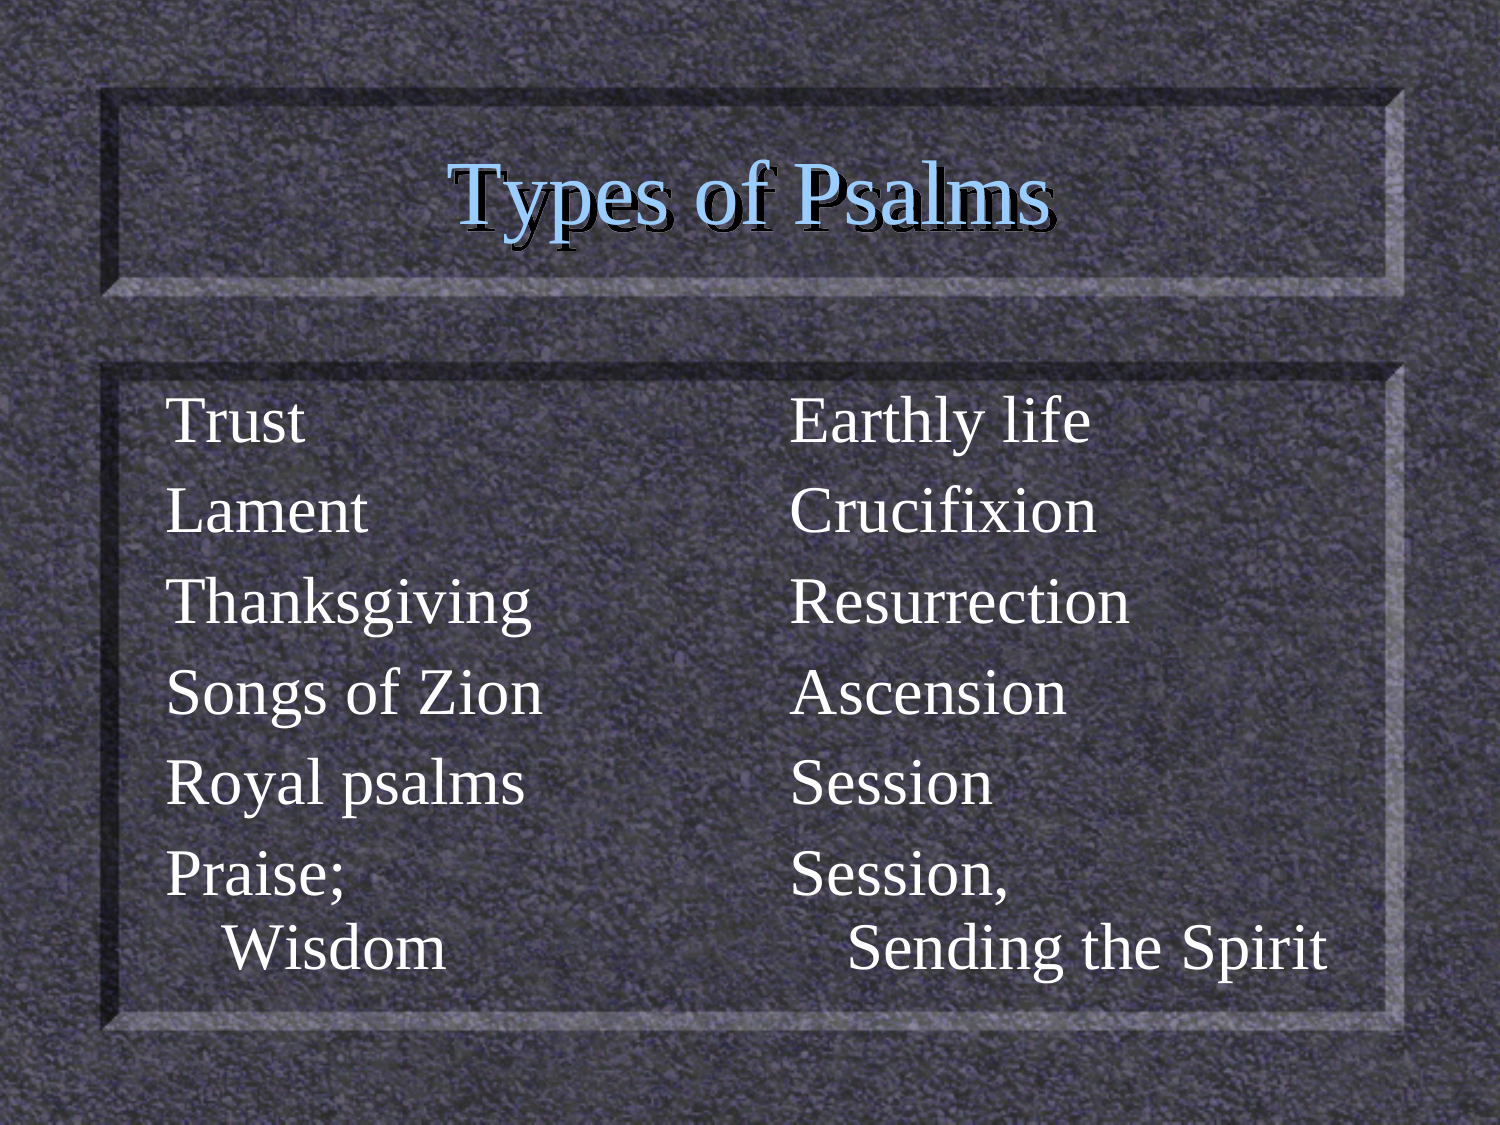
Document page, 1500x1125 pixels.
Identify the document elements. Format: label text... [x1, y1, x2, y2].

title Types of Psalms [150, 135, 1351, 253]
picture [0, 0, 1500, 1125]
list Earthly life Crucifixion Resurrection Ascension Session Session, Sending the Spirit [774, 374, 1375, 1000]
list Trust Lament Thanksgiving Songs of Zion Royal psalms Praise; Wisdom [150, 374, 751, 1000]
